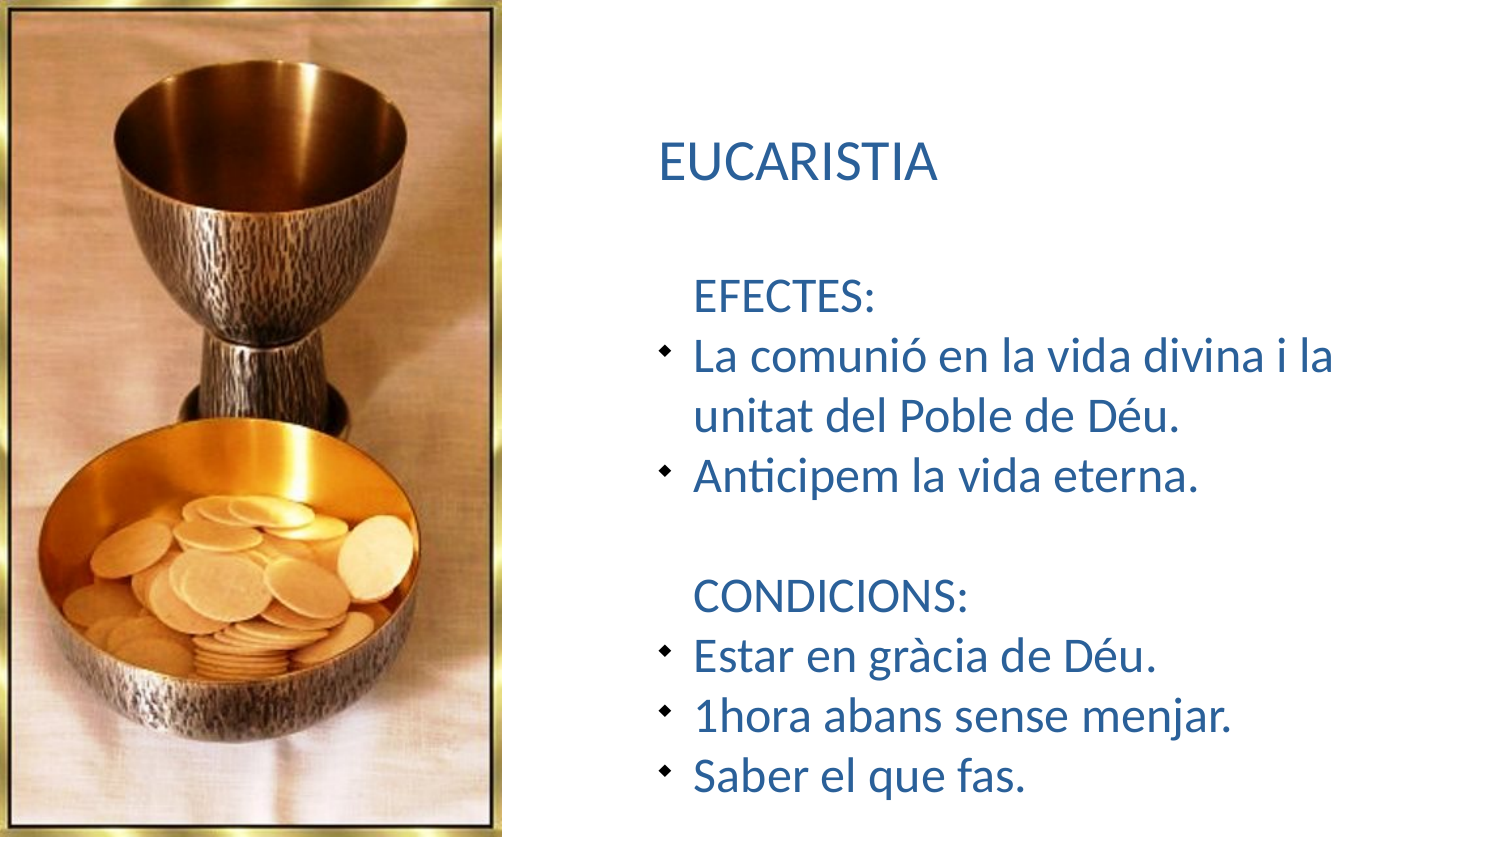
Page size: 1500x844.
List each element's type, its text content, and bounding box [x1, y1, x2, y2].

picture [0, 0, 502, 837]
text_box EUCARISTIA EFECTES: La comunió en la vida divina i la unitat del Poble de Déu. Anticipem la vida eterna. CONDICIONS: Estar en gràcia de Déu. 1hora abans sense menjar. Saber el que fas. [643, 114, 1431, 810]
